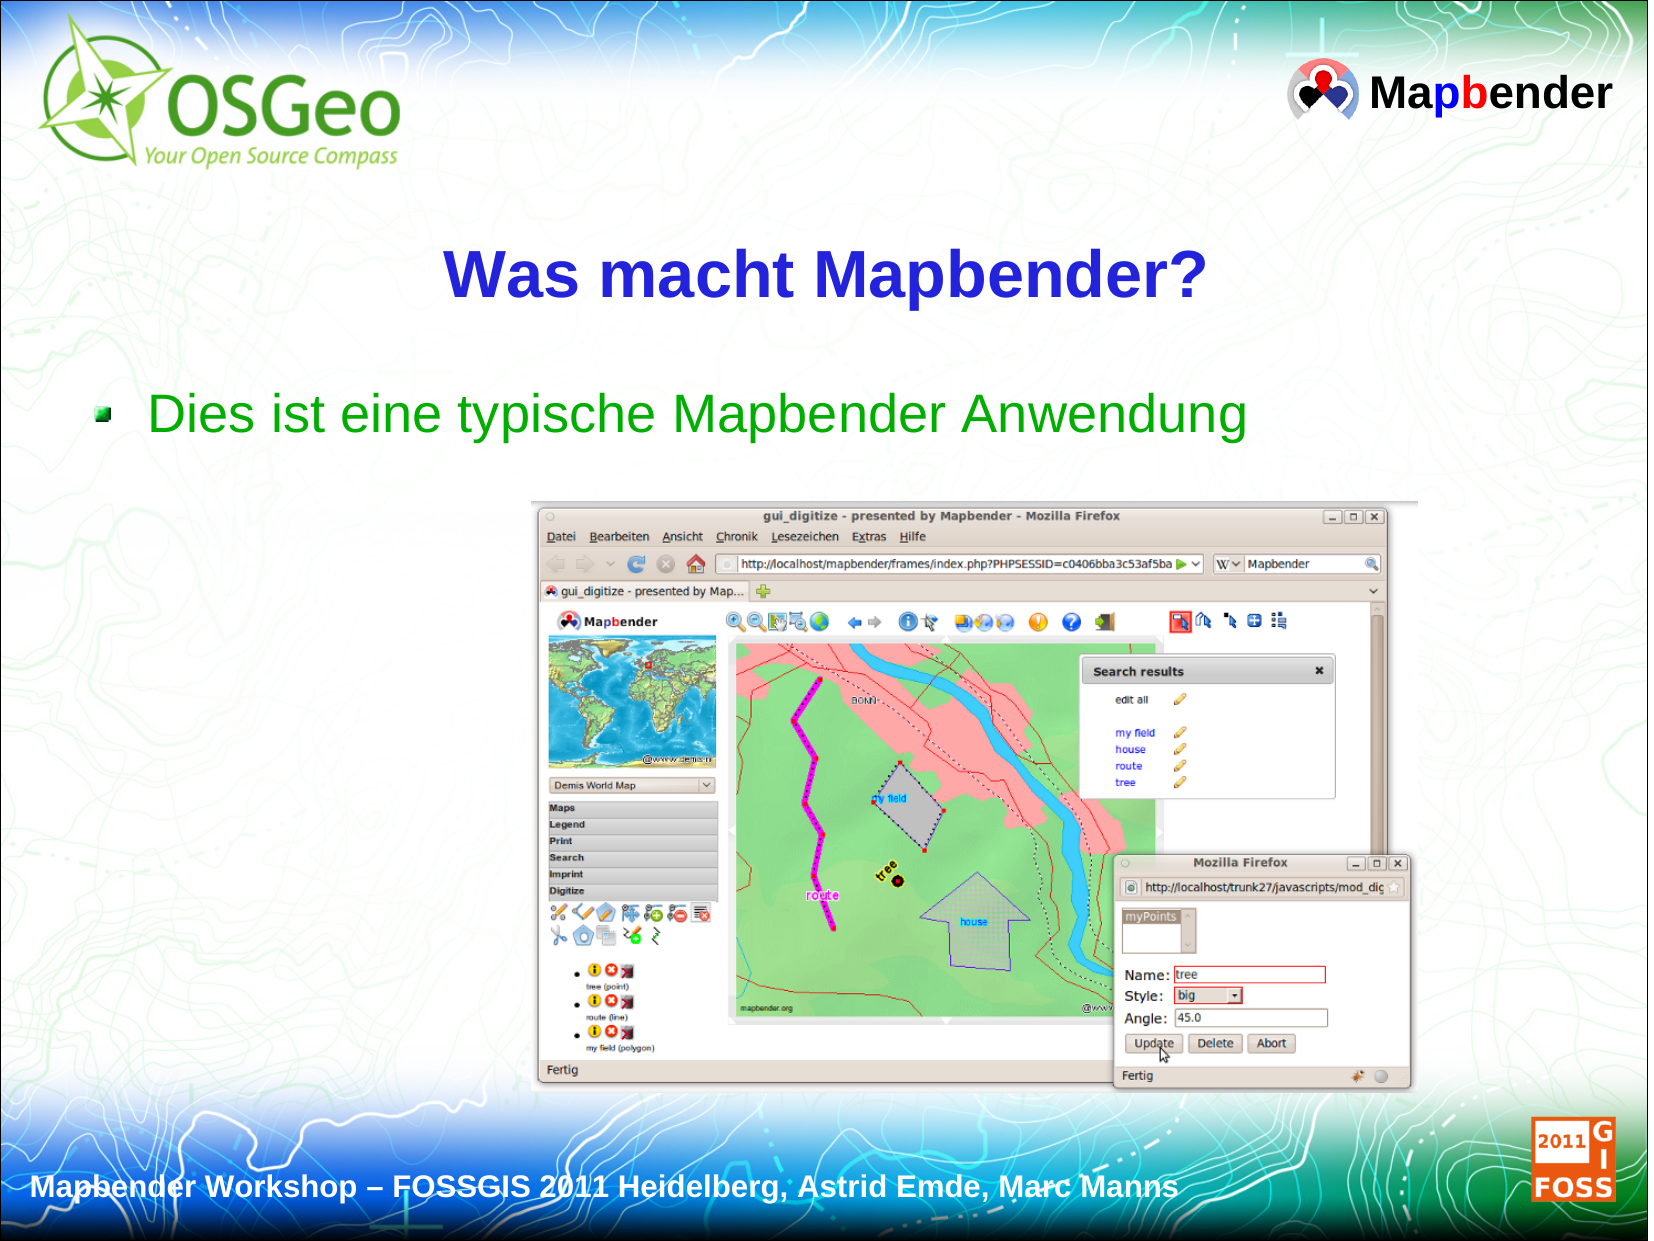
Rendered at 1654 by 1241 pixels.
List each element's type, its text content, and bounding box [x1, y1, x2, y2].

title Was macht Mapbender? [82, 208, 1571, 342]
list Dies ist eine typische Mapbender Anwendung [76, 383, 1565, 1188]
picture [1, 1, 1647, 1240]
